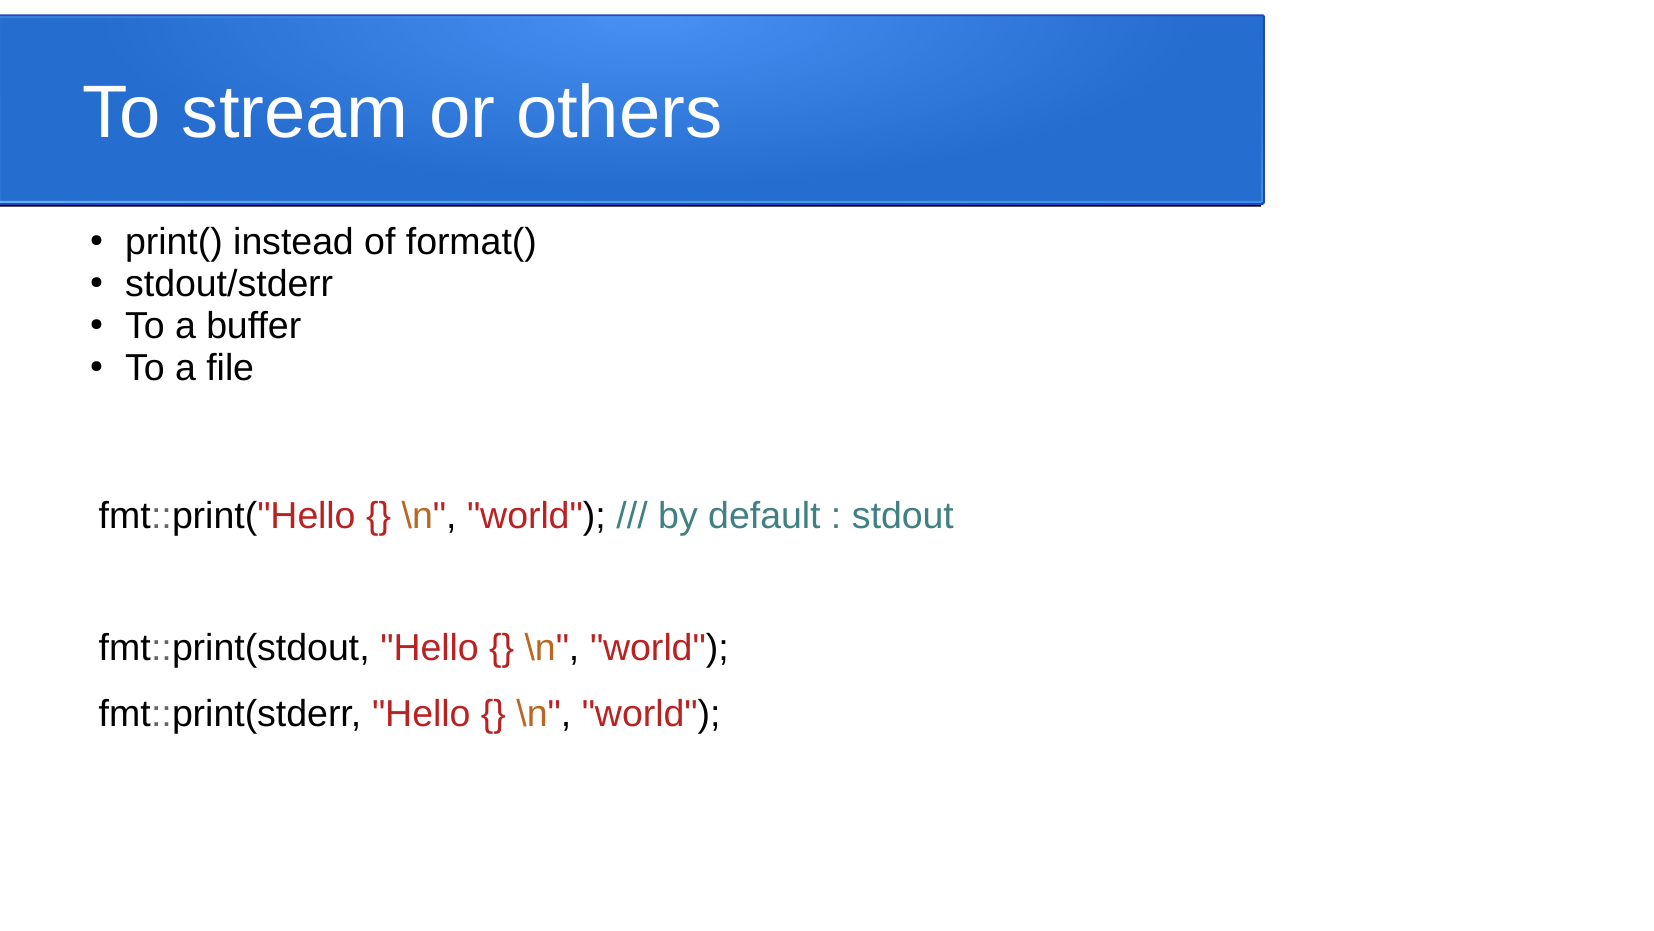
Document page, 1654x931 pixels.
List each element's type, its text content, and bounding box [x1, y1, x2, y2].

title To stream or others [82, 29, 1235, 196]
text_box print() instead of format() stdout/stderr To a buffer To a file [75, 213, 1546, 406]
list fmt::print("Hello {} \n", "world"); /// by default : stdout fmt::print(stdout, "Hello {} \n", "world"); fmt::print(stderr, "Hello {} \n", "world"); [56, 495, 1636, 901]
